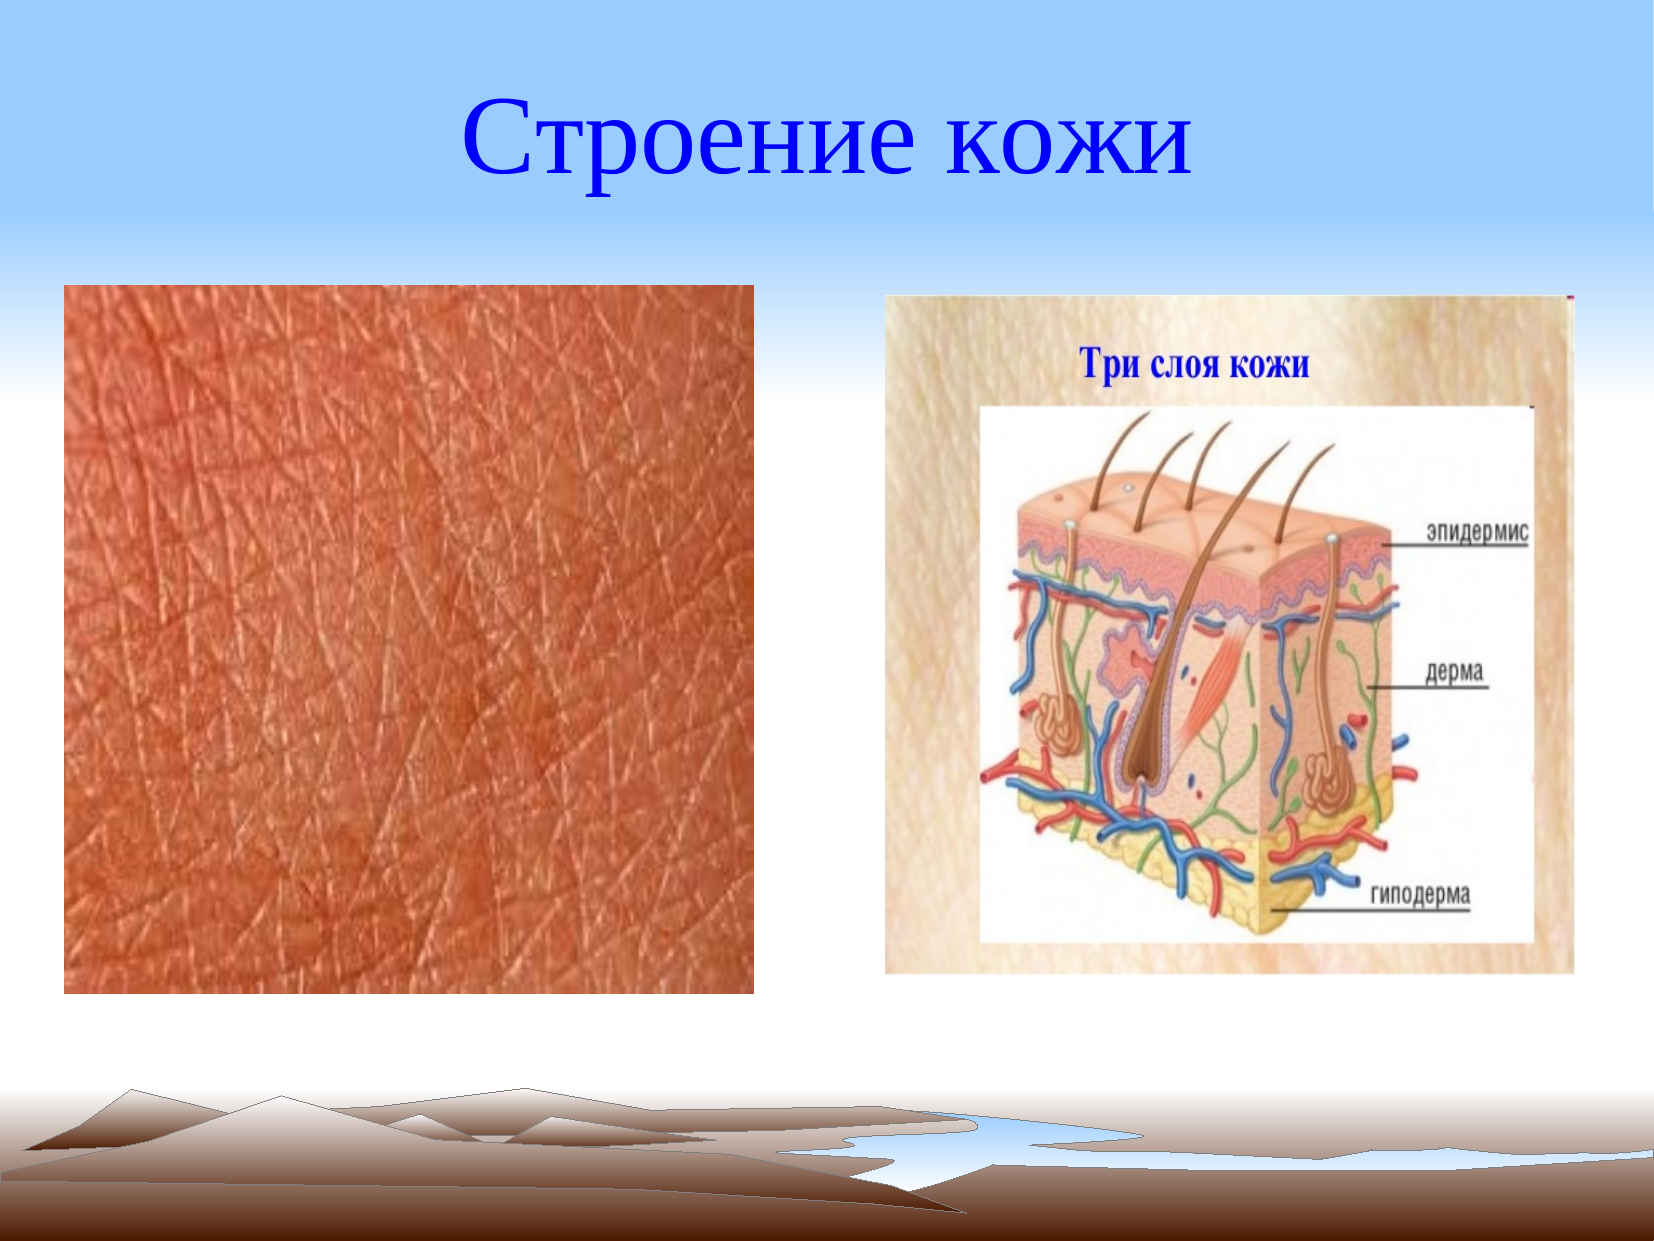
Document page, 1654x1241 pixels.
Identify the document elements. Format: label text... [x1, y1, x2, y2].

picture [885, 295, 1575, 975]
title Строение кожи [121, 41, 1534, 229]
picture [64, 285, 754, 995]
